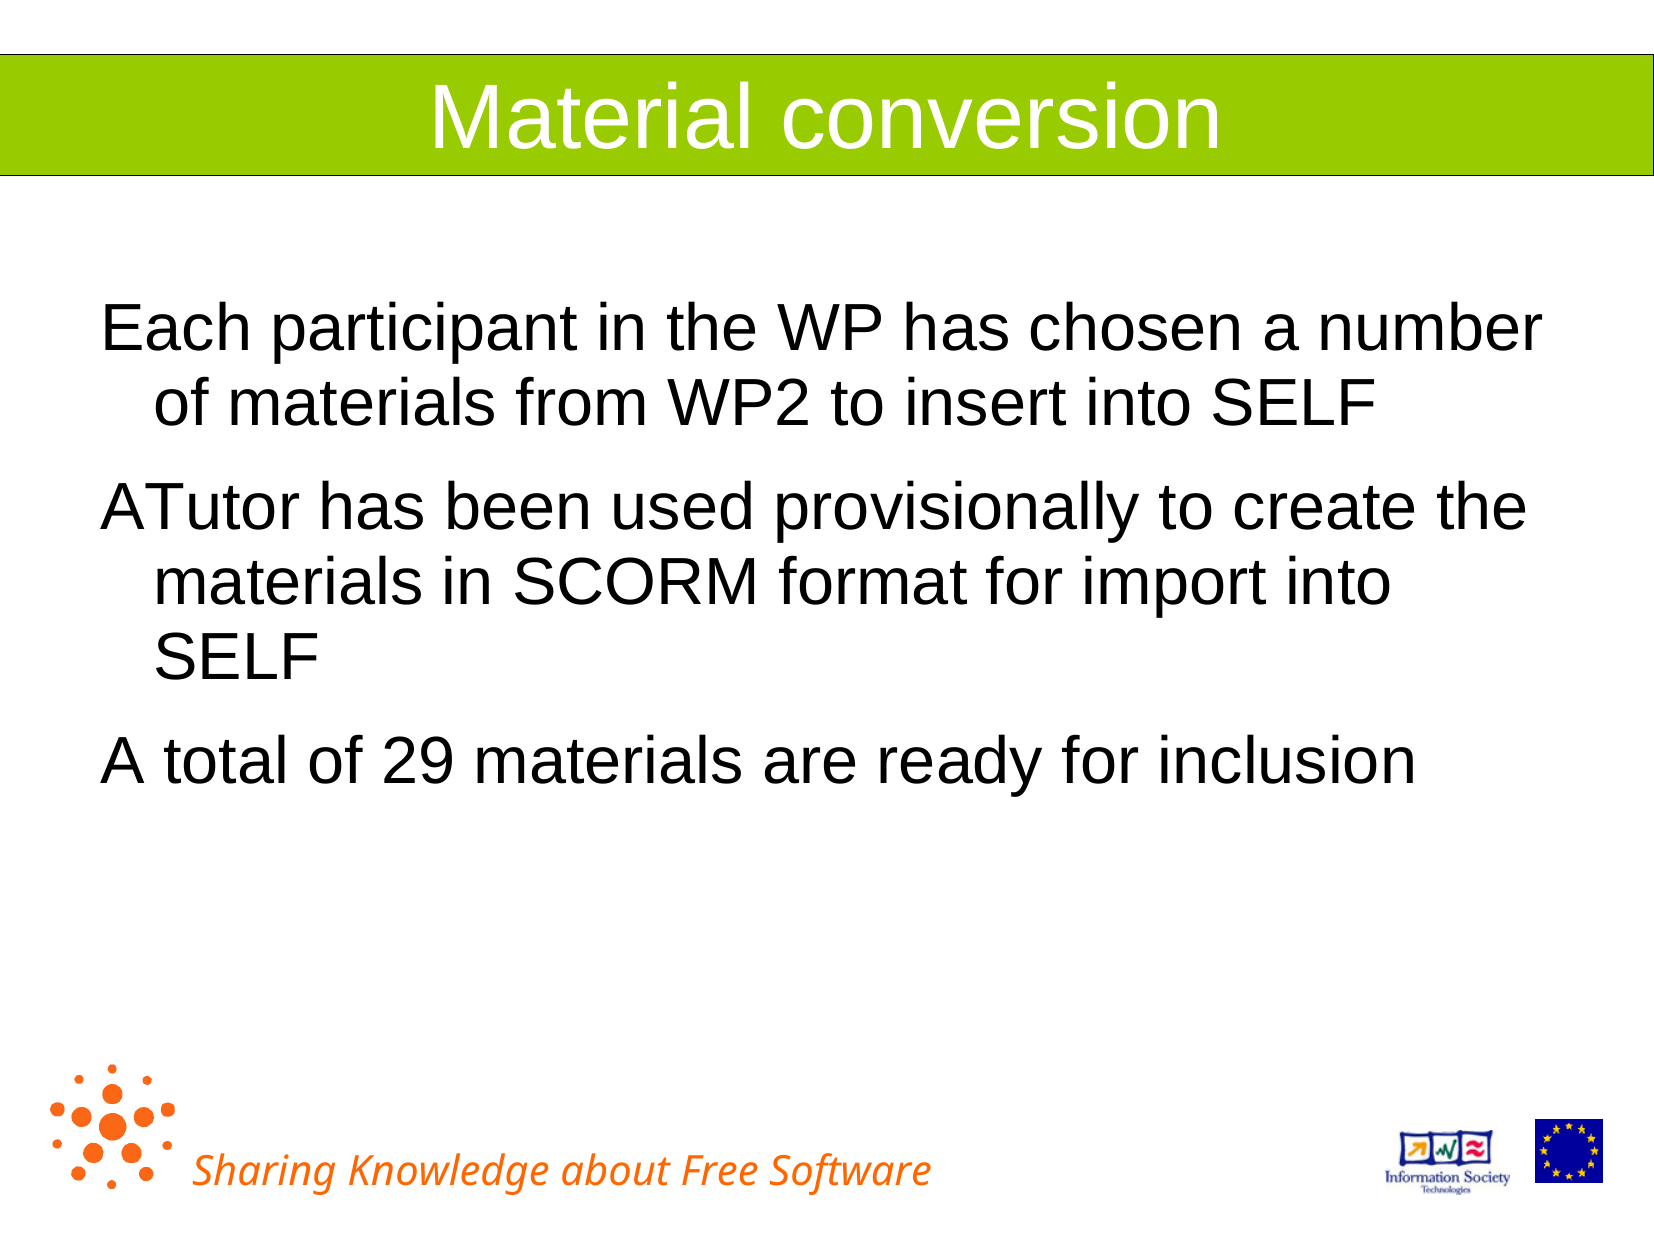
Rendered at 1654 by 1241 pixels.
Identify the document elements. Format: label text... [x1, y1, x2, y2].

picture [1385, 1130, 1510, 1195]
title Material conversion [82, 48, 1571, 185]
picture [50, 1064, 175, 1189]
list Each participant in the WP has chosen a number of materials from WP2 to insert into SELF ATutor has been used provisionally to create the materials in SCORM format for import into SELF A total of 29 materials are ready for inclusion [82, 290, 1571, 1109]
picture [1535, 1119, 1603, 1183]
